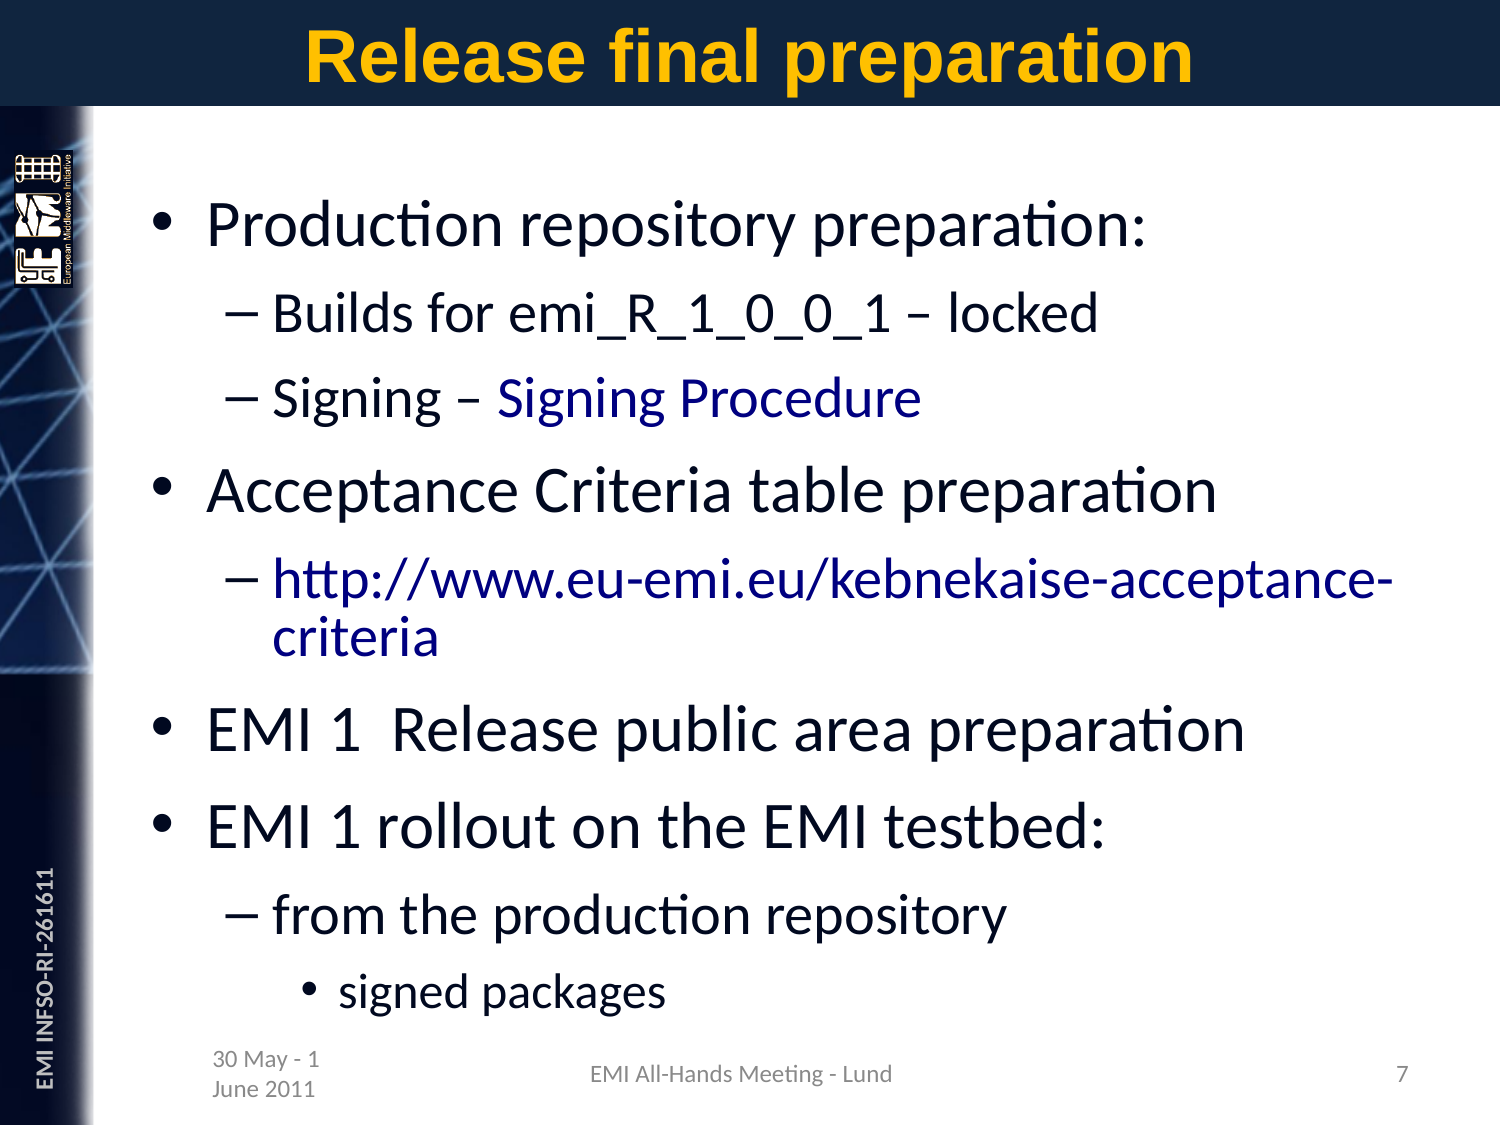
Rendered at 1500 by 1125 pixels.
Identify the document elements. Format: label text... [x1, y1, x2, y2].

list Production repository preparation: Builds for emi_R_1_0_0_1 – locked Signing – Signing Procedure Acceptance Criteria table preparation http://www.eu-emi.eu/kebnekaise-acceptance-criteria EMI 1 Release public area preparation EMI 1 rollout on the EMI testbed: from the production repository signed packages [135, 172, 1425, 1005]
title Release final preparation [0, 0, 1500, 106]
picture [0, 106, 105, 1125]
text_box EMI All-Hands Meeting - Lund [380, 1042, 1103, 1103]
text_box <number> [1354, 1042, 1424, 1103]
text_box 30 May - 1 June 2011 [197, 1042, 369, 1103]
